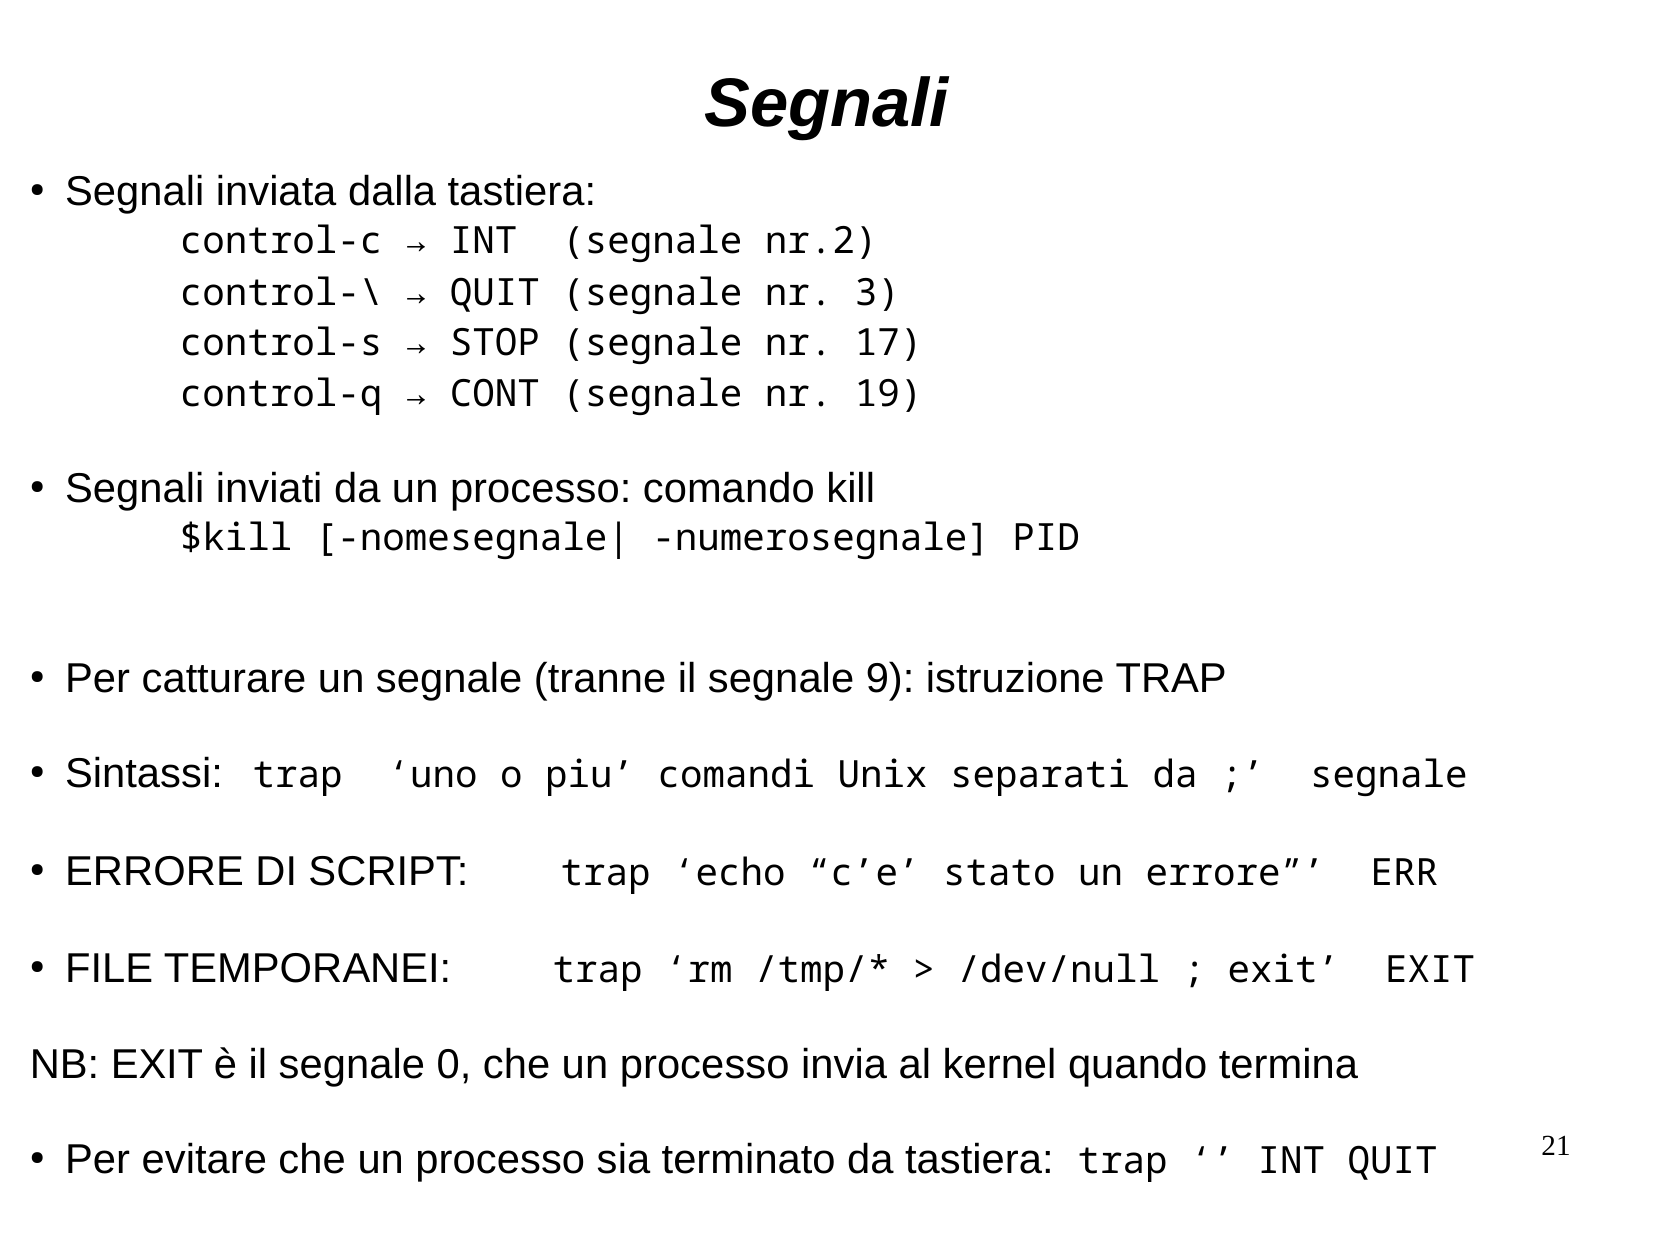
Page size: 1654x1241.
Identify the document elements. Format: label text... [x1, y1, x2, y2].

title Segnali [82, 50, 1571, 160]
text_box Segnali inviata dalla tastiera: control-c → INT (segnale nr.2) control-\ → QUIT (segnale nr. 3) control-s → STOP (segnale nr. 17) control-q → CONT (segnale nr. 19) Segnali inviati da un processo: comando kill $kill [-nomesegnale| -numerosegnale] PID Per catturare un segnale (tranne il segnale 9): istruzione TRAP Sintassi: trap ‘uno o piu’ comandi Unix separati da ;’ segnale ERRORE DI SCRIPT: trap ‘echo “c’e’ stato un errore”’ ERR FILE TEMPORANEI: trap ‘rm /tmp/* > /dev/null ; exit’ EXIT NB: EXIT è il segnale 0, che un processo invia al kernel quando termina Per evitare che un processo sia terminato da tastiera: trap ‘’ INT QUIT [15, 160, 1636, 1190]
